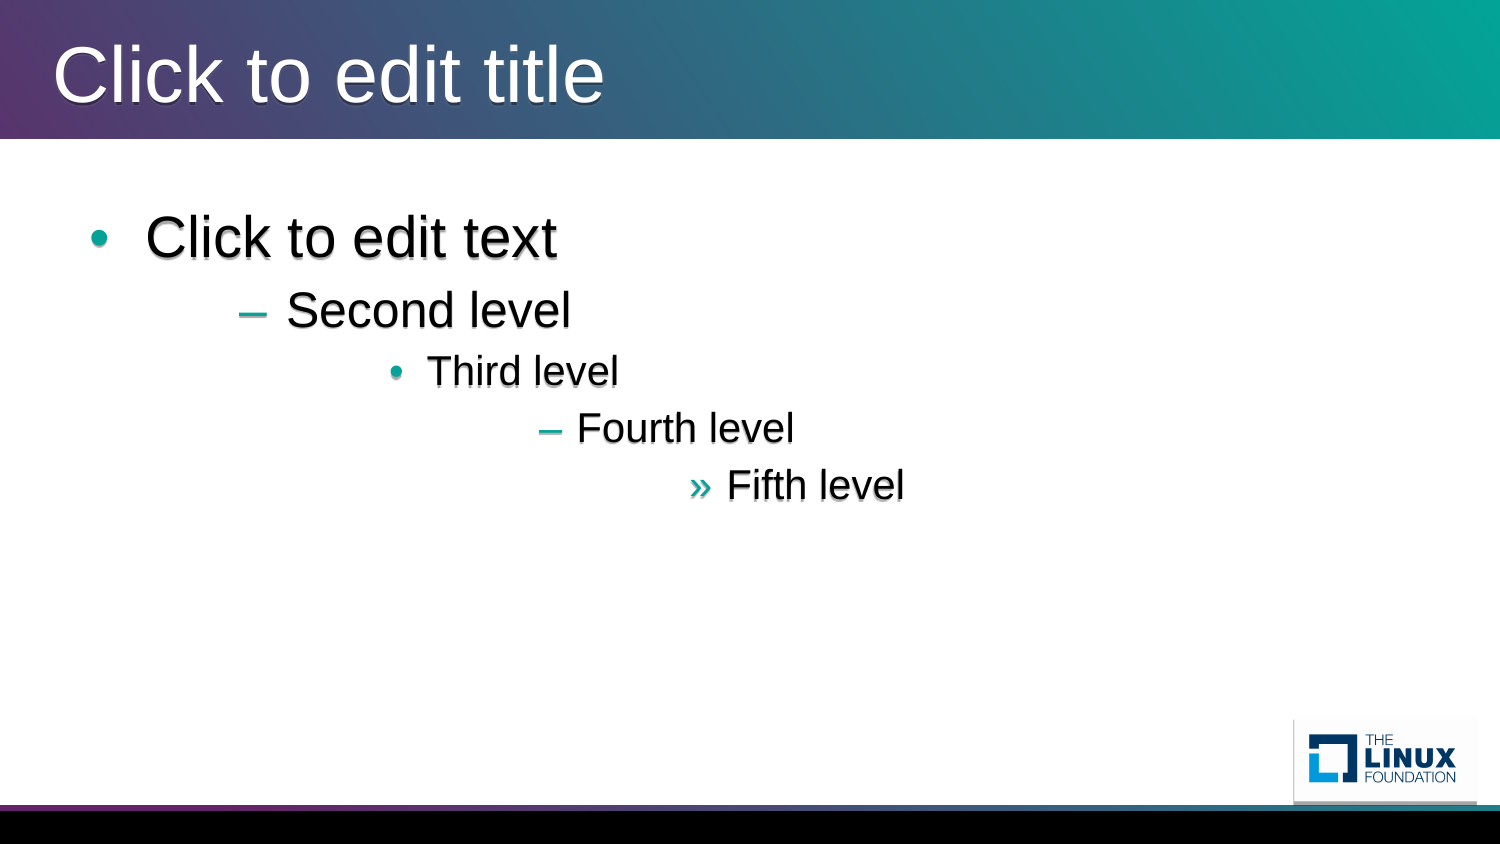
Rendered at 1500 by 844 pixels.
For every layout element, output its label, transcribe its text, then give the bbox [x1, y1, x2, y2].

title Click to edit title [37, 9, 1414, 141]
list Click to edit text Second level Third level Fourth level Fifth level [74, 196, 1269, 754]
